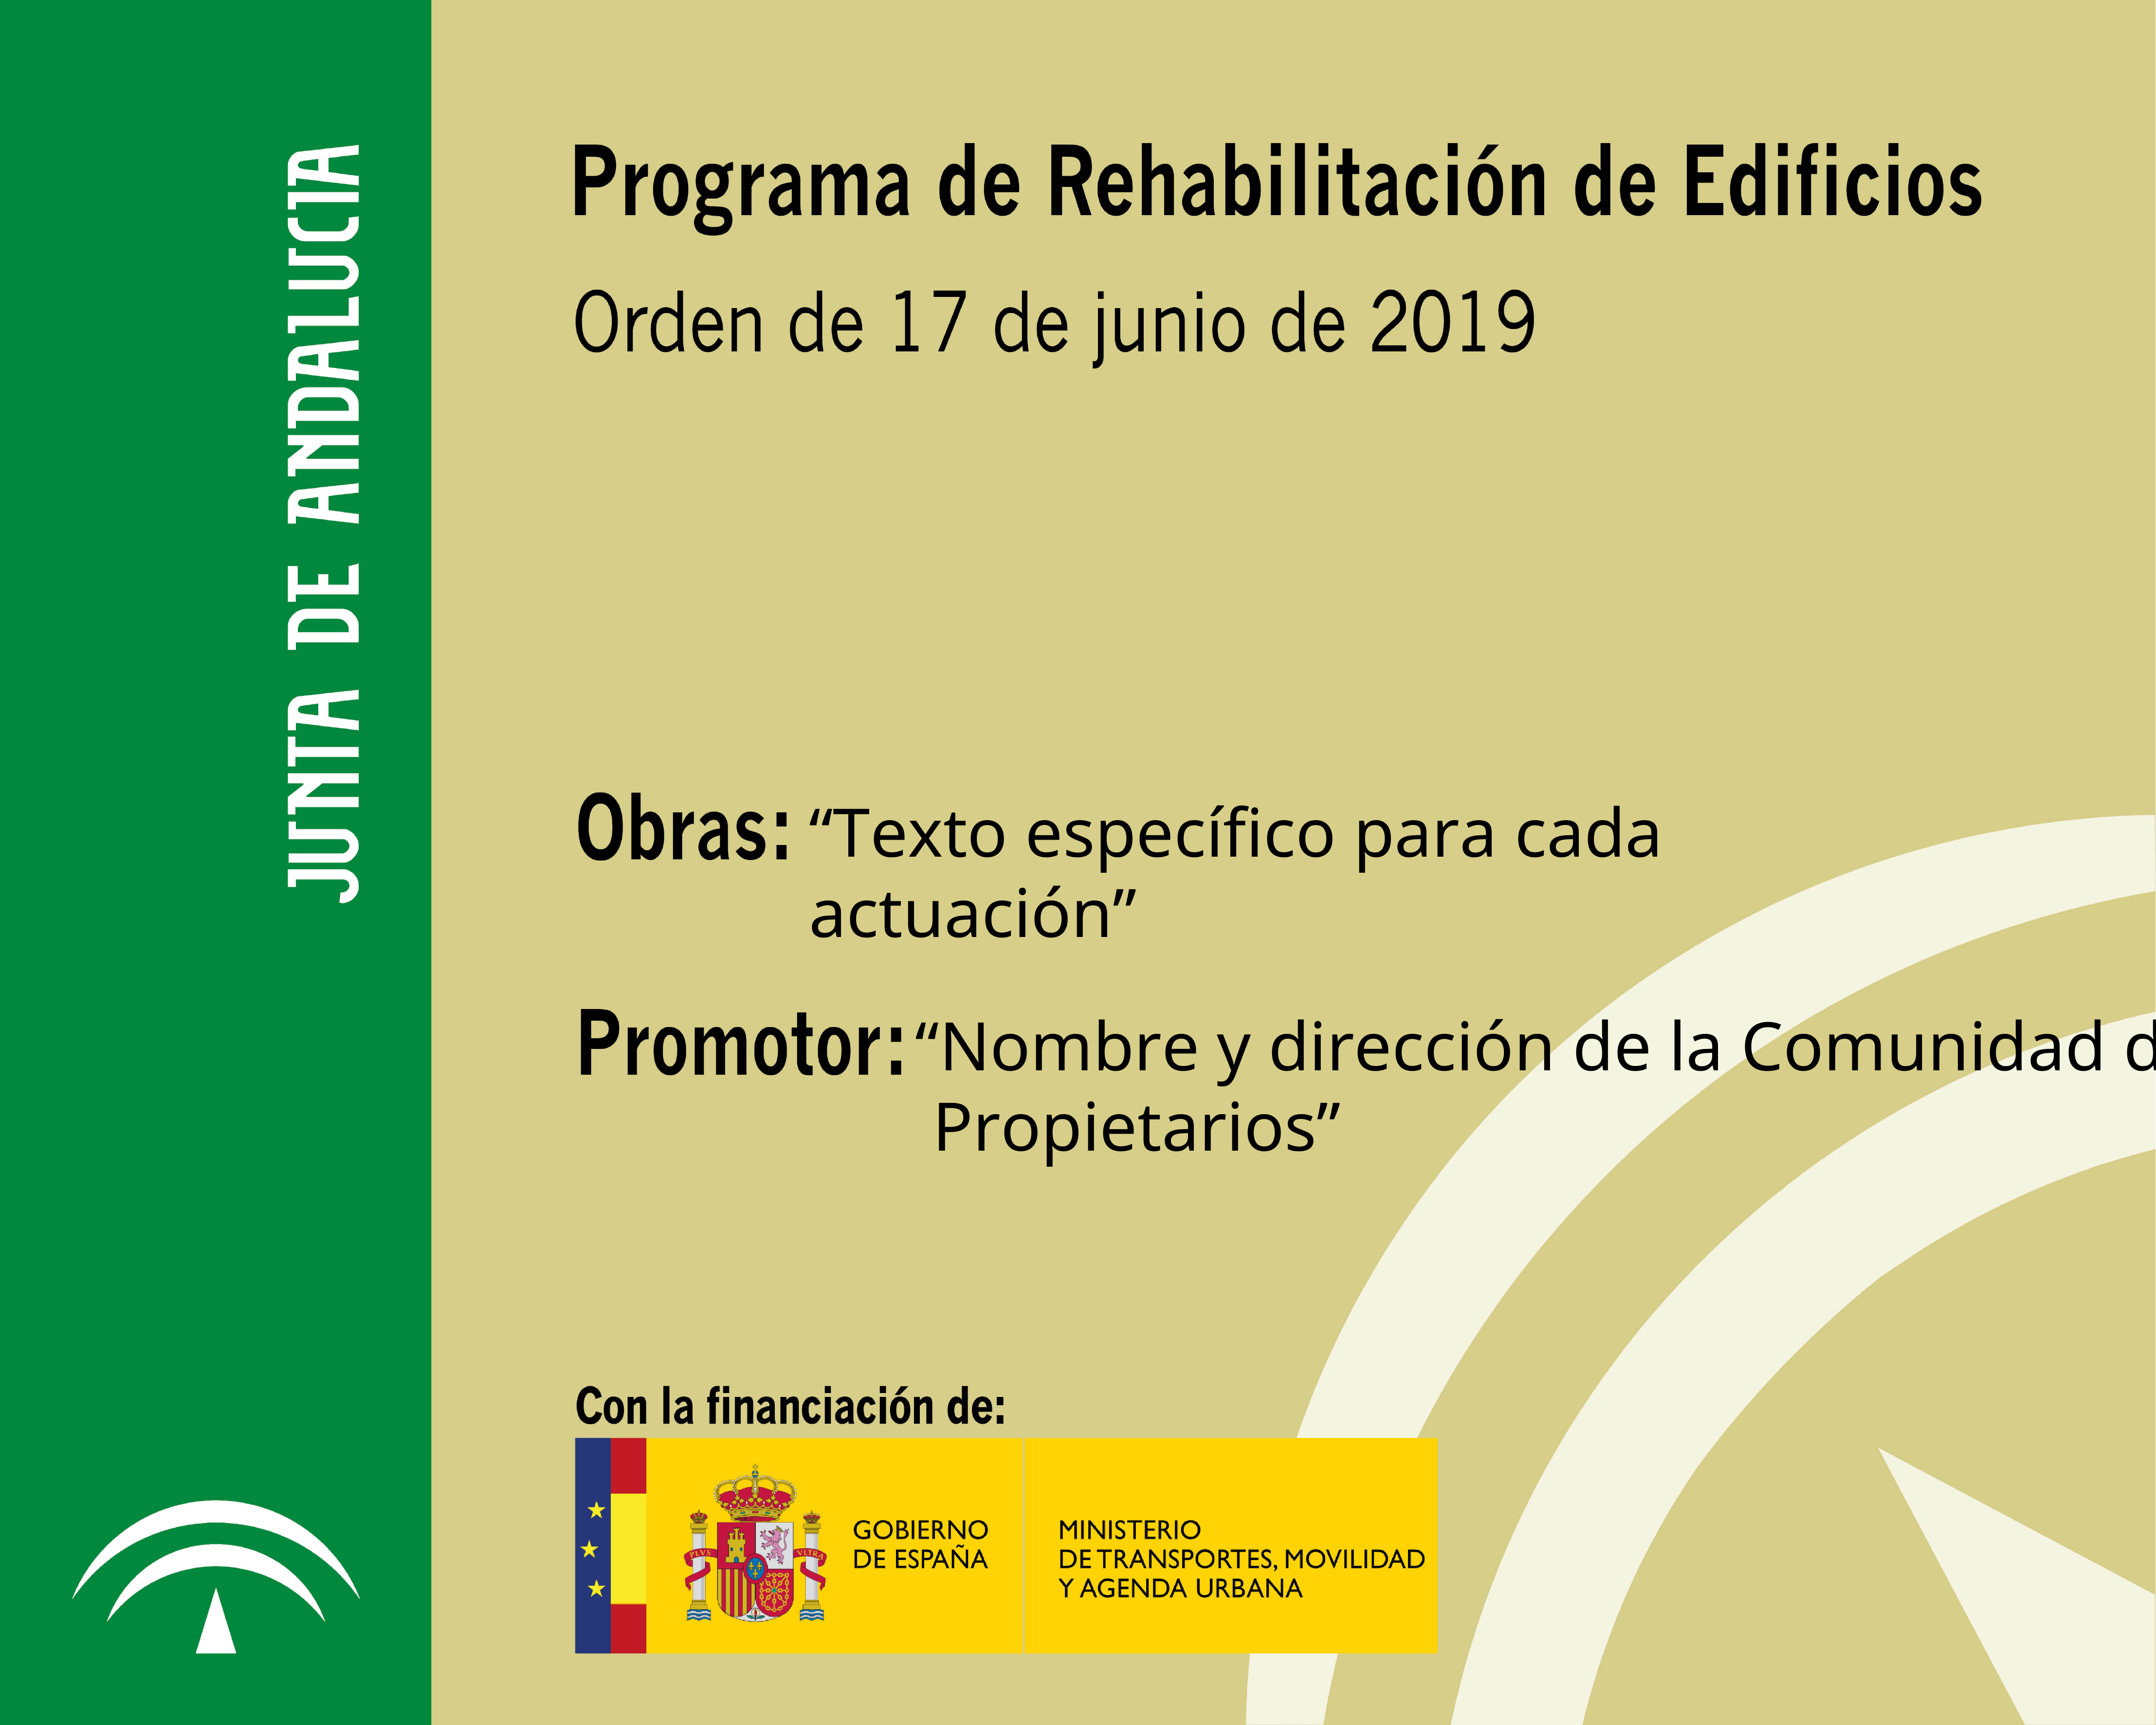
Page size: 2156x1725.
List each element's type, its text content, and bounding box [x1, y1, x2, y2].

text_box “Nombre y dirección de la Comunidad de Propietarios” [908, 1000, 2156, 1168]
text_box “Texto específico para cada actuación” [802, 786, 2004, 874]
picture [0, 0, 2156, 1725]
